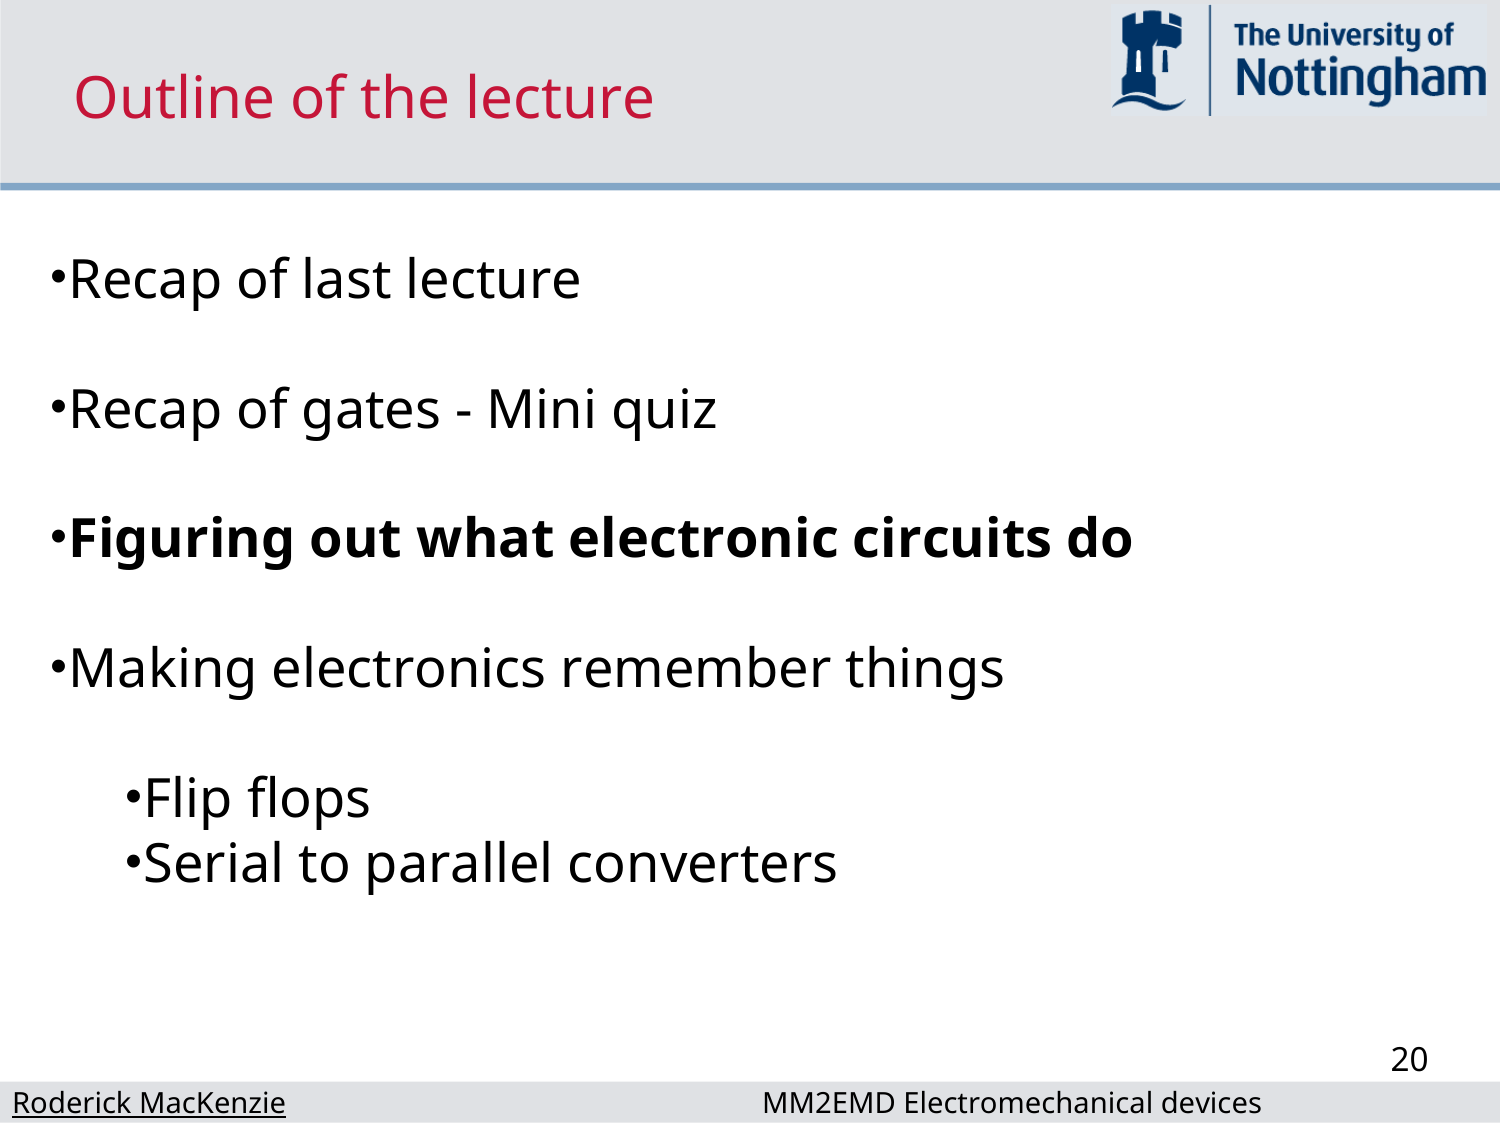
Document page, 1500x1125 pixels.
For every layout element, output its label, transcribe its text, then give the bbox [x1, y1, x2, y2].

picture [1111, 4, 1487, 116]
text_box <number> [1375, 1030, 1500, 1101]
text_box Recap of last lecture Recap of gates - Mini quiz Figuring out what electronic circuits do Making electronics remember things Flip flops Serial to parallel converters [34, 236, 1477, 967]
title Outline of the lecture [59, 43, 1297, 148]
